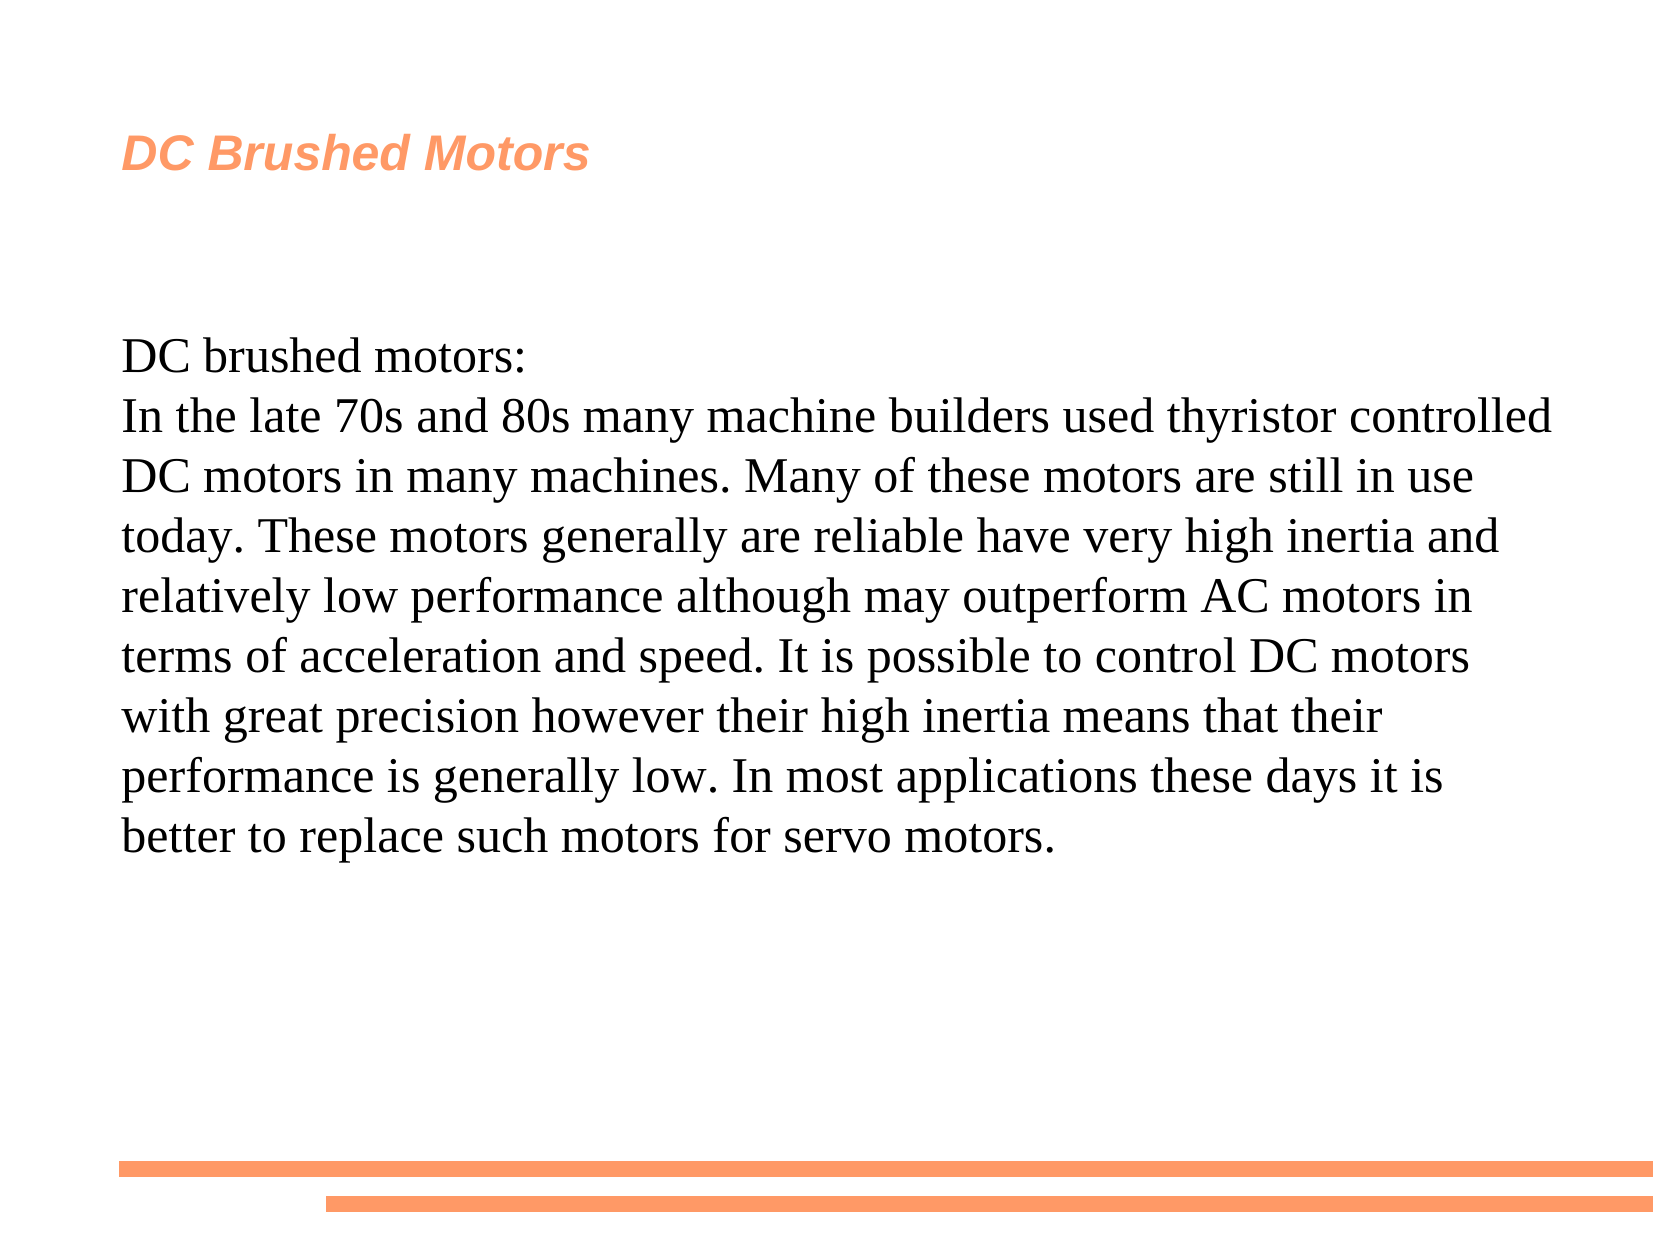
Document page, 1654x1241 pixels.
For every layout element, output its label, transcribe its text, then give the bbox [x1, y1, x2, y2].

title DC Brushed Motors [121, 46, 1534, 254]
list DC brushed motors: In the late 70s and 80s many machine builders used thyristor controlled DC motors in many machines. Many of these motors are still in use today. These motors generally are reliable have very high inertia and relatively low performance although may outperform AC motors in terms of acceleration and speed. It is possible to control DC motors with great precision however their high inertia means that their performance is generally low. In most applications these days it is better to replace such motors for servo motors. [121, 322, 1561, 1133]
